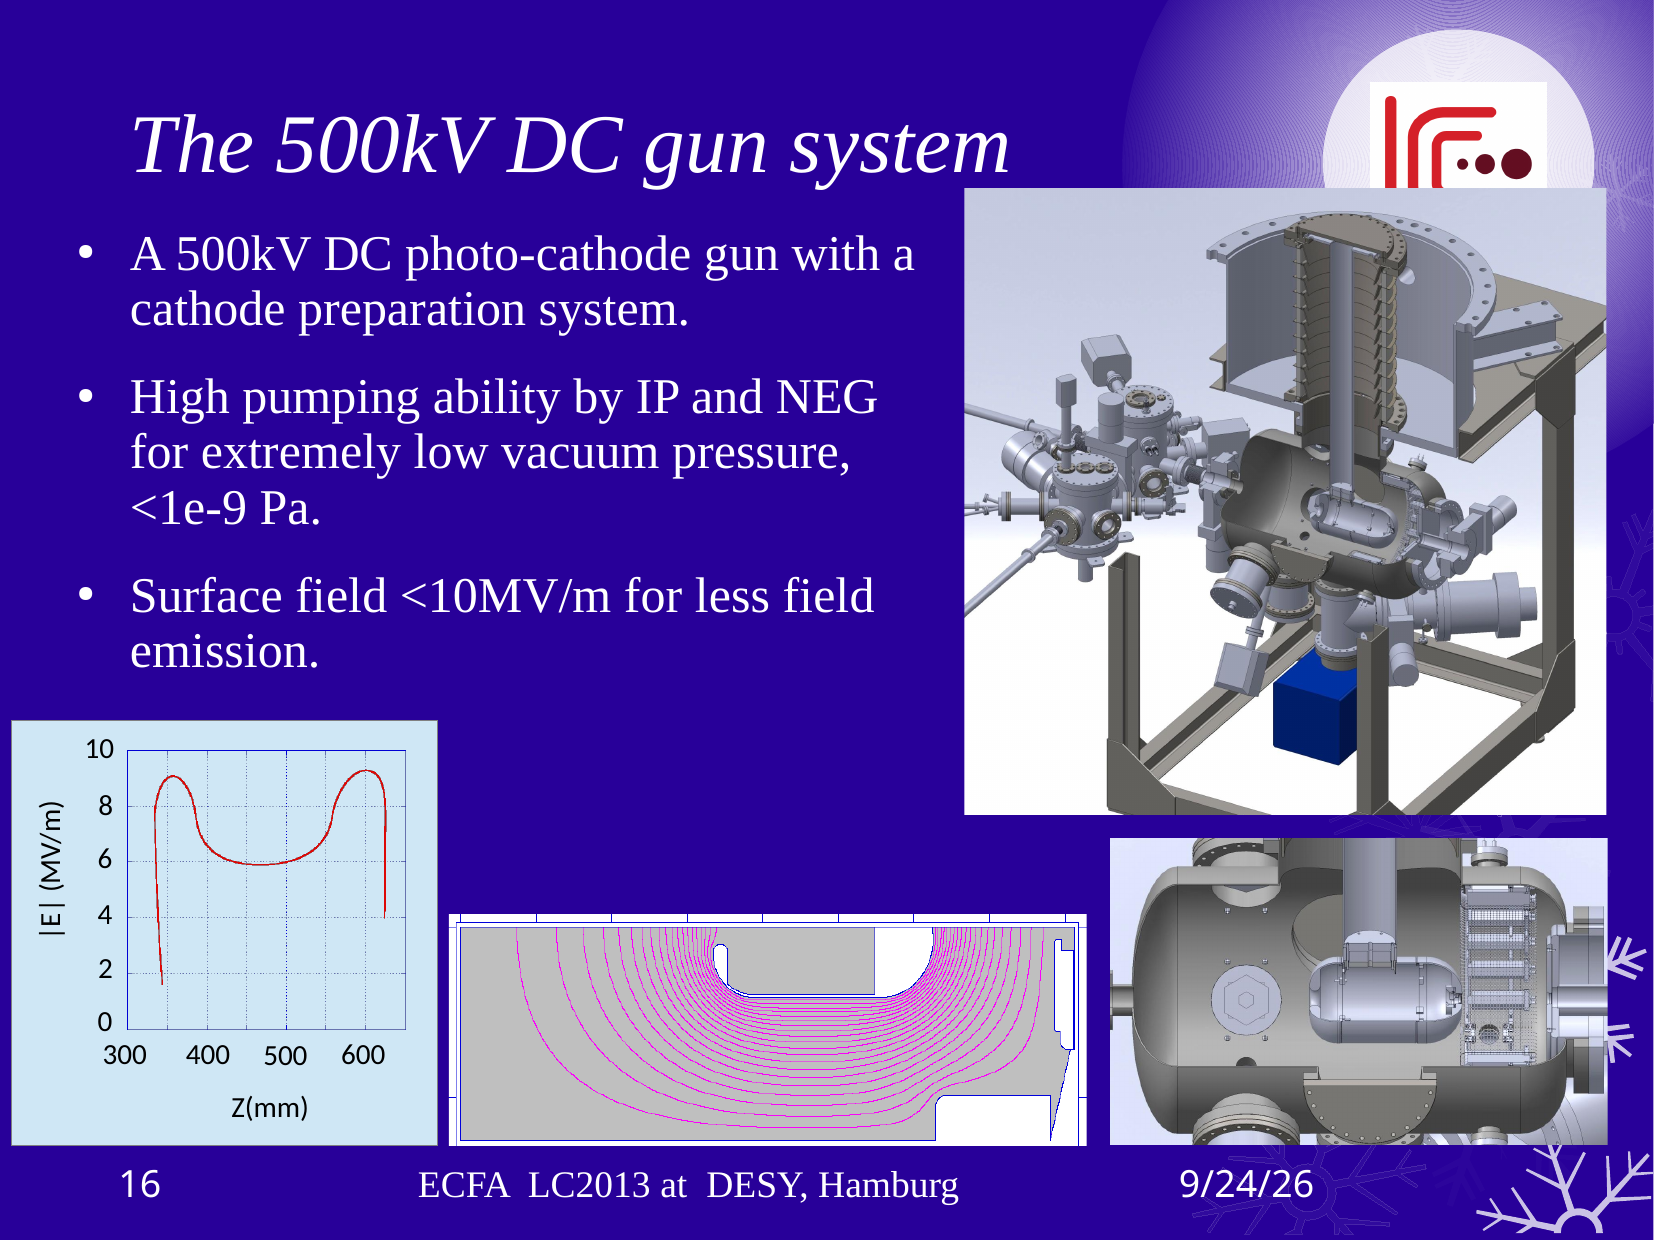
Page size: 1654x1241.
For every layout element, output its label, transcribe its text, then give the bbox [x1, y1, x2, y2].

picture [1110, 838, 1608, 1145]
picture [124, 747, 408, 1028]
text_box 600 [326, 1028, 426, 1078]
text_box 10 [69, 722, 147, 772]
text_box [11, 720, 438, 1146]
text_box 300 [87, 1028, 171, 1078]
text_box 6 [82, 832, 138, 883]
picture [964, 82, 1607, 815]
text_box 500 [248, 1028, 348, 1079]
text_box 0 [100, 1014, 109, 1028]
text_box 4 [82, 887, 138, 938]
text_box 0 [82, 994, 157, 1045]
text_box 400 [171, 1028, 248, 1078]
text_box Z(mm) [216, 1081, 367, 1131]
text_box 8 [83, 778, 138, 829]
text_box 2 [83, 942, 138, 992]
list A 500kV DC photo-cathode gun with a cathode preparation system. High pumping ability by IP and NEG for extremely low vacuum pressure, <1e-9 Pa. Surface field <10MV/m for less field emission. [59, 226, 934, 686]
text_box |E| (MV/m) [23, 786, 74, 956]
title The 500kV DC gun system [129, 11, 1417, 278]
picture [448, 914, 1087, 1146]
